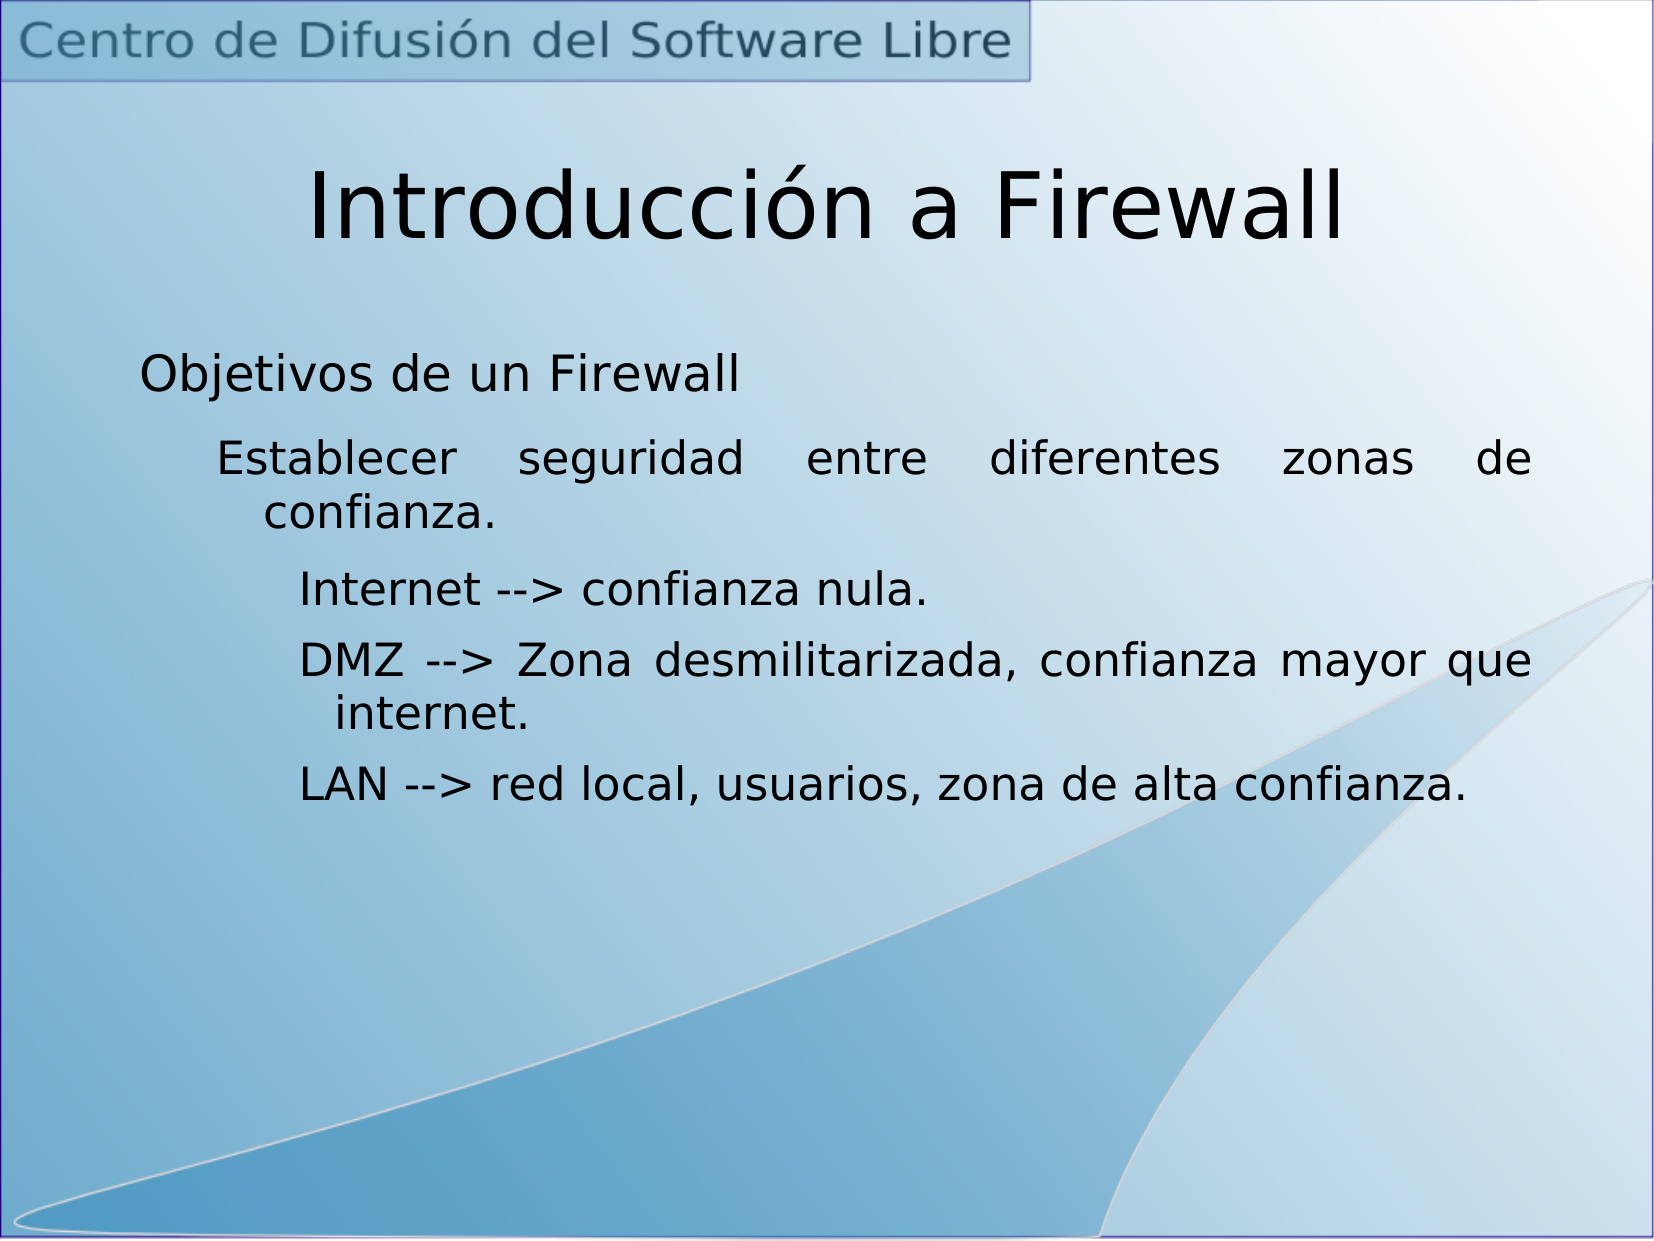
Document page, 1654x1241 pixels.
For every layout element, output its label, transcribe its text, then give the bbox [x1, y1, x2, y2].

picture [0, 0, 1654, 1241]
title Introducción a Firewall [121, 102, 1534, 311]
list Objetivos de un Firewall Establecer seguridad entre diferentes zonas de confianza. Internet --> confianza nula. DMZ --> Zona desmilitarizada, confianza mayor que internet. LAN --> red local, usuarios, zona de alta confianza. [121, 344, 1534, 1127]
